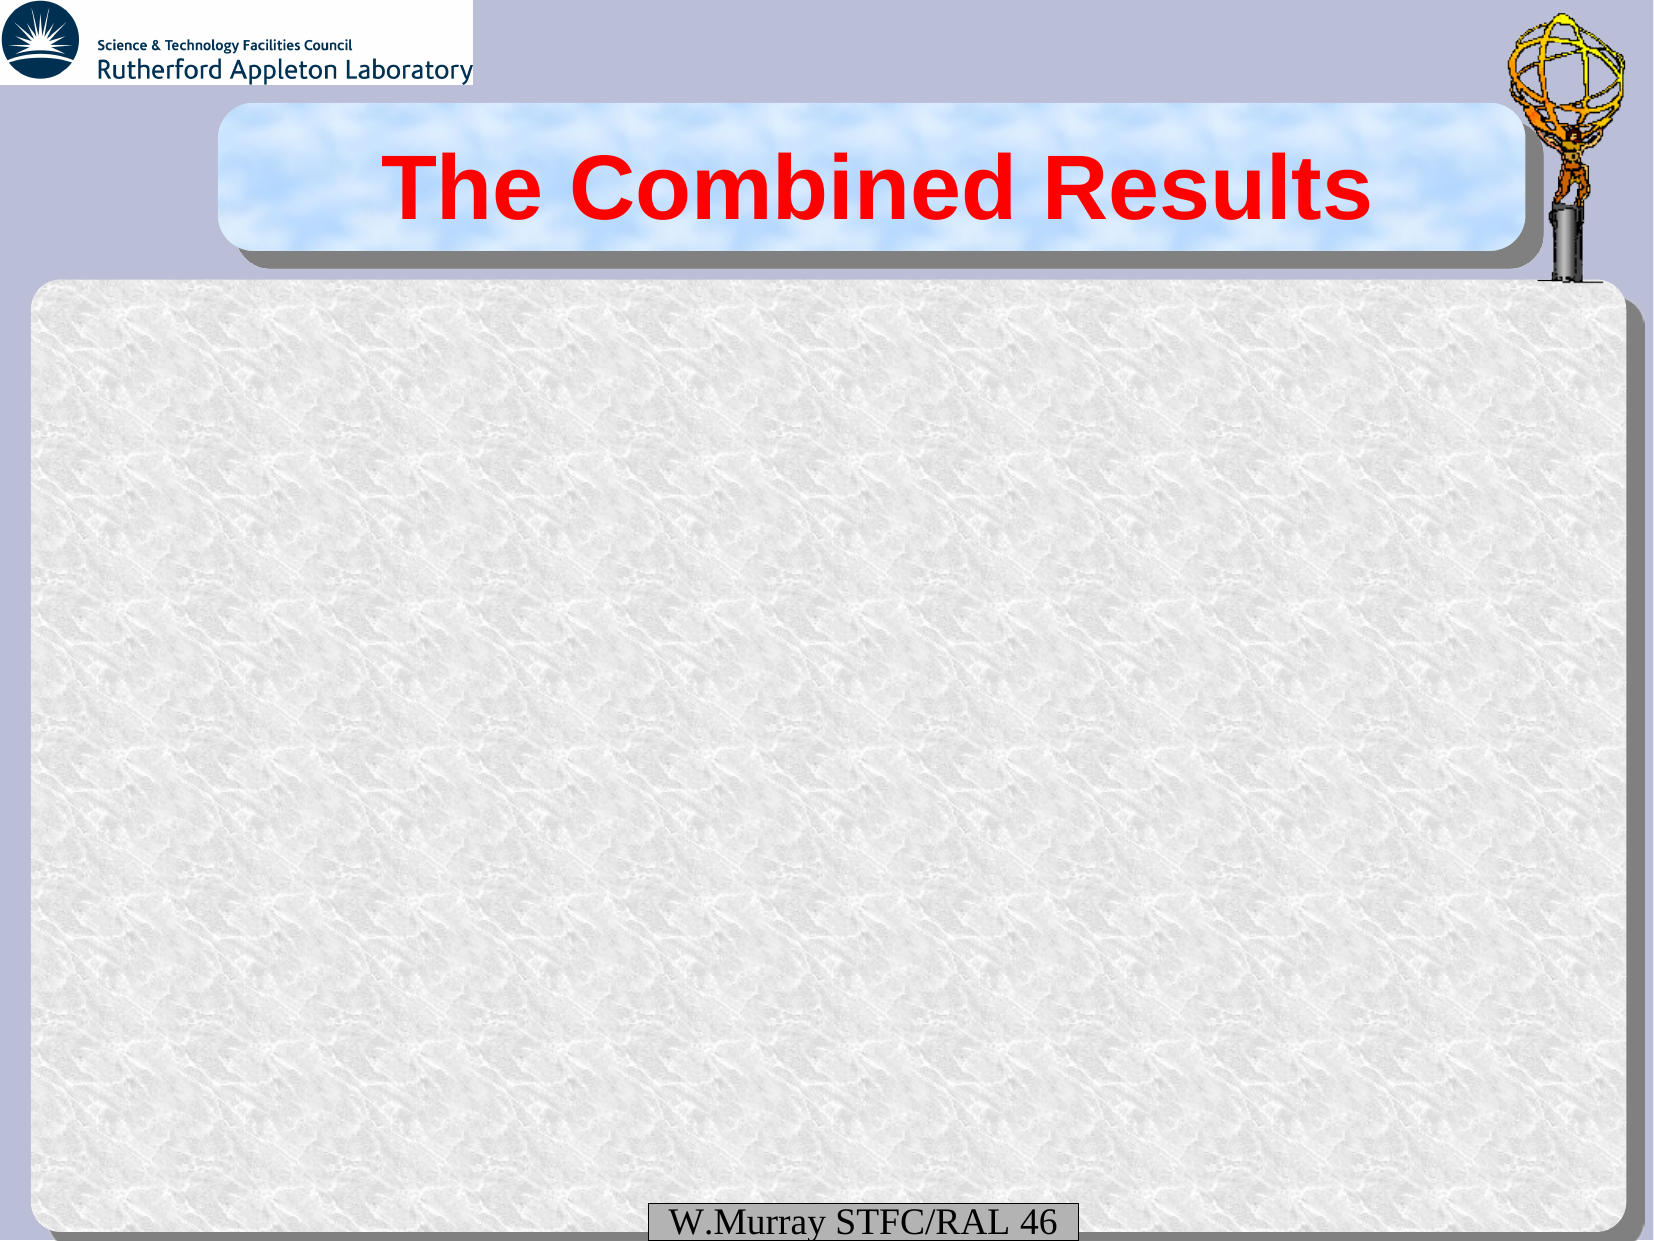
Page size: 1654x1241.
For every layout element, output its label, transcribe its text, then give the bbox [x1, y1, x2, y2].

title The Combined Results [244, 112, 1512, 263]
picture [30, 0, 1654, 1232]
picture [0, 0, 473, 85]
